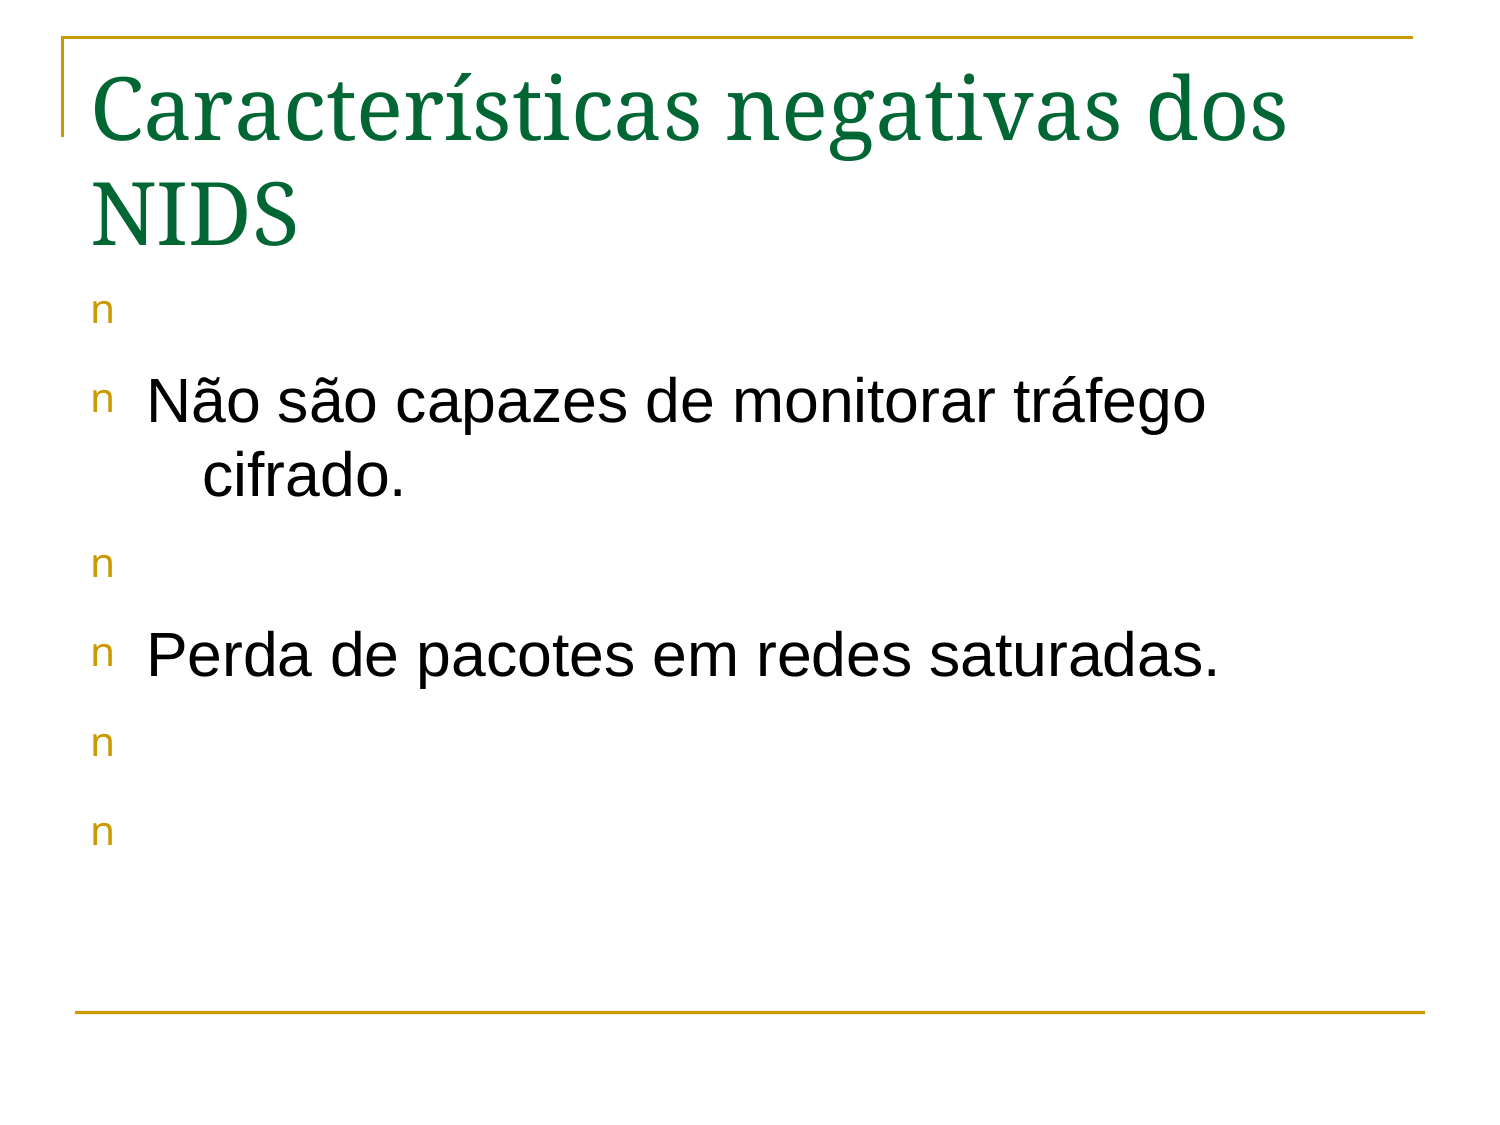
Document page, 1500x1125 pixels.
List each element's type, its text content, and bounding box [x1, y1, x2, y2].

list Não são capazes de monitorar tráfego cifrado. Perda de pacotes em redes saturadas. [75, 262, 1426, 1006]
title Características negativas dos NIDS [75, 45, 1426, 233]
